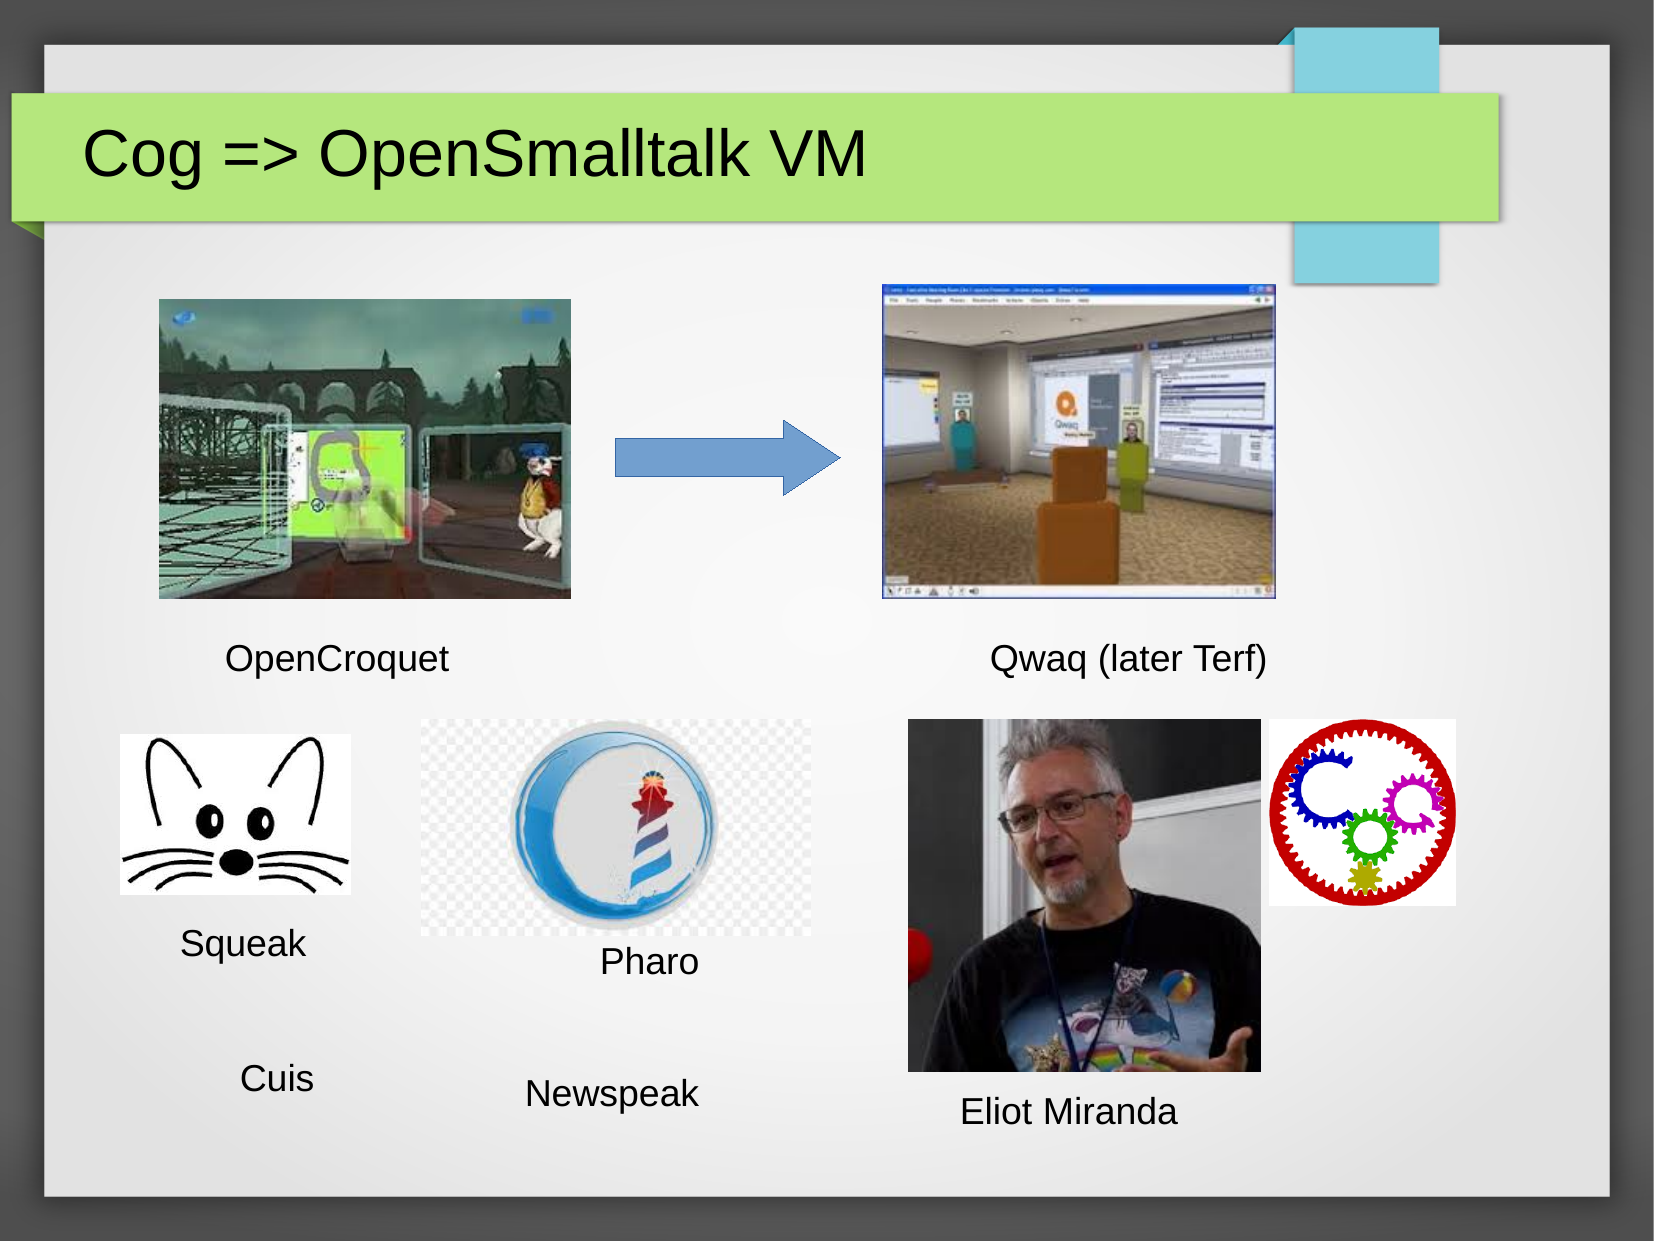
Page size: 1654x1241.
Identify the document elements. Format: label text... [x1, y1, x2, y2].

text_box Squeak [165, 915, 346, 972]
text_box [615, 420, 841, 496]
picture [0, 0, 1654, 1241]
text_box Eliot Miranda [945, 1083, 1366, 1141]
title Cog => OpenSmalltalk VM [82, 94, 1264, 213]
text_box Cuis [225, 1050, 376, 1107]
text_box Pharo [585, 933, 796, 991]
text_box Newspeak [510, 1065, 796, 1122]
text_box OpenCroquet [210, 630, 661, 687]
text_box Qwaq (later Terf) [975, 630, 1366, 687]
